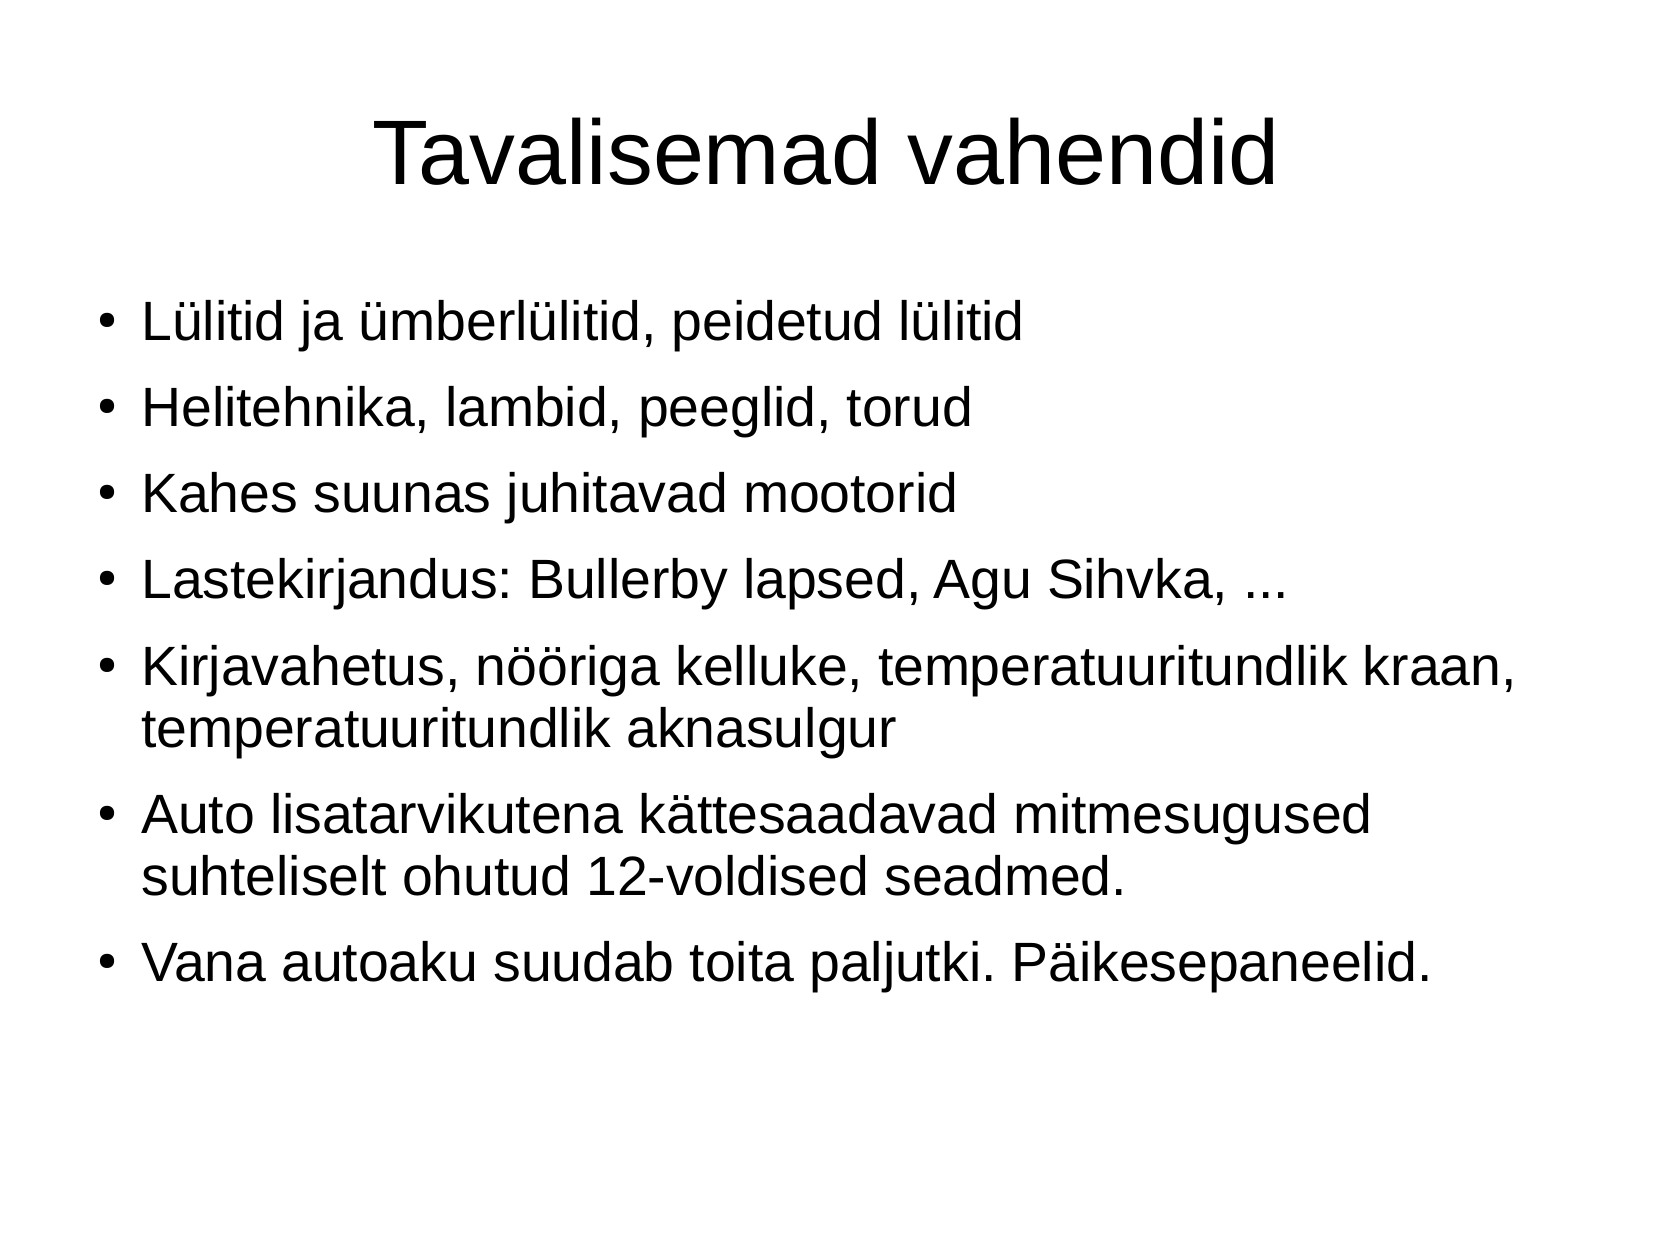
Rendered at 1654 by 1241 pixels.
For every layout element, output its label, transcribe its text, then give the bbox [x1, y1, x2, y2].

list Lülitid ja ümberlülitid, peidetud lülitid Helitehnika, lambid, peeglid, torud Kahes suunas juhitavad mootorid Lastekirjandus: Bullerby lapsed, Agu Sihvka, ... Kirjavahetus, nööriga kelluke, temperatuuritundlik kraan, temperatuuritundlik aknasulgur Auto lisatarvikutena kättesaadavad mitmesugused suhteliselt ohutud 12-voldised seadmed. Vana autoaku suudab toita paljutki. Päikesepaneelid. [82, 290, 1571, 1010]
title Tavalisemad vahendid [82, 49, 1571, 257]
